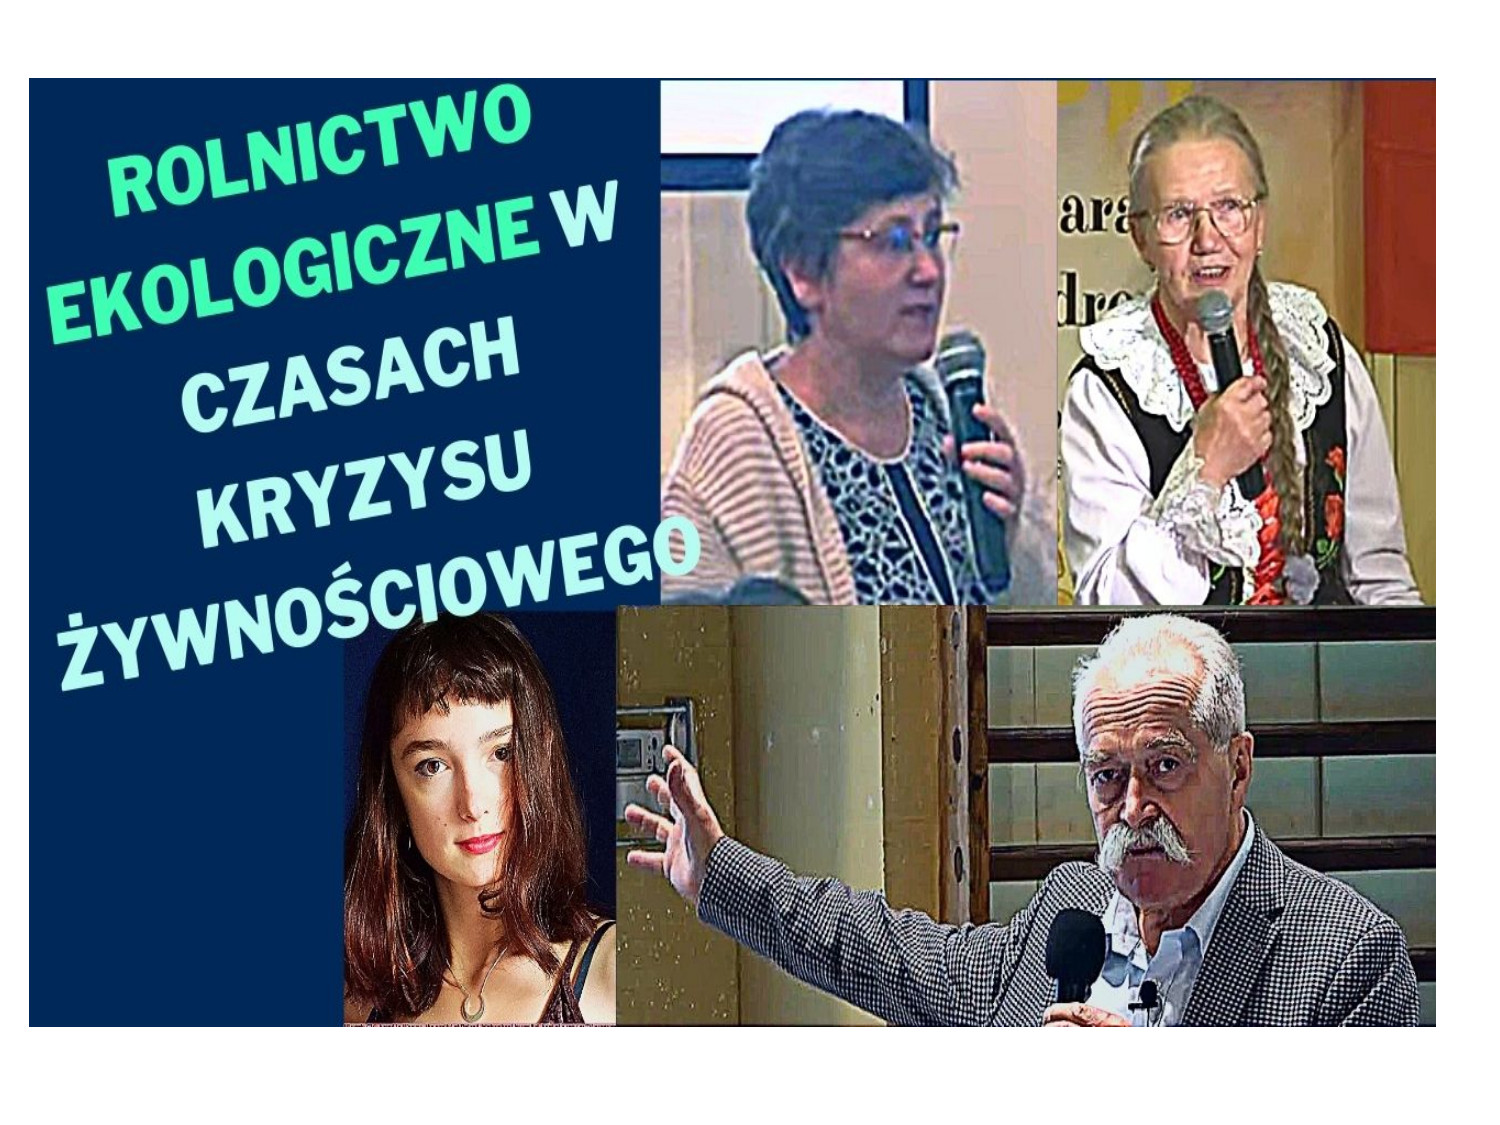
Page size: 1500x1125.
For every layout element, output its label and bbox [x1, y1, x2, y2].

picture [29, 78, 1436, 1027]
